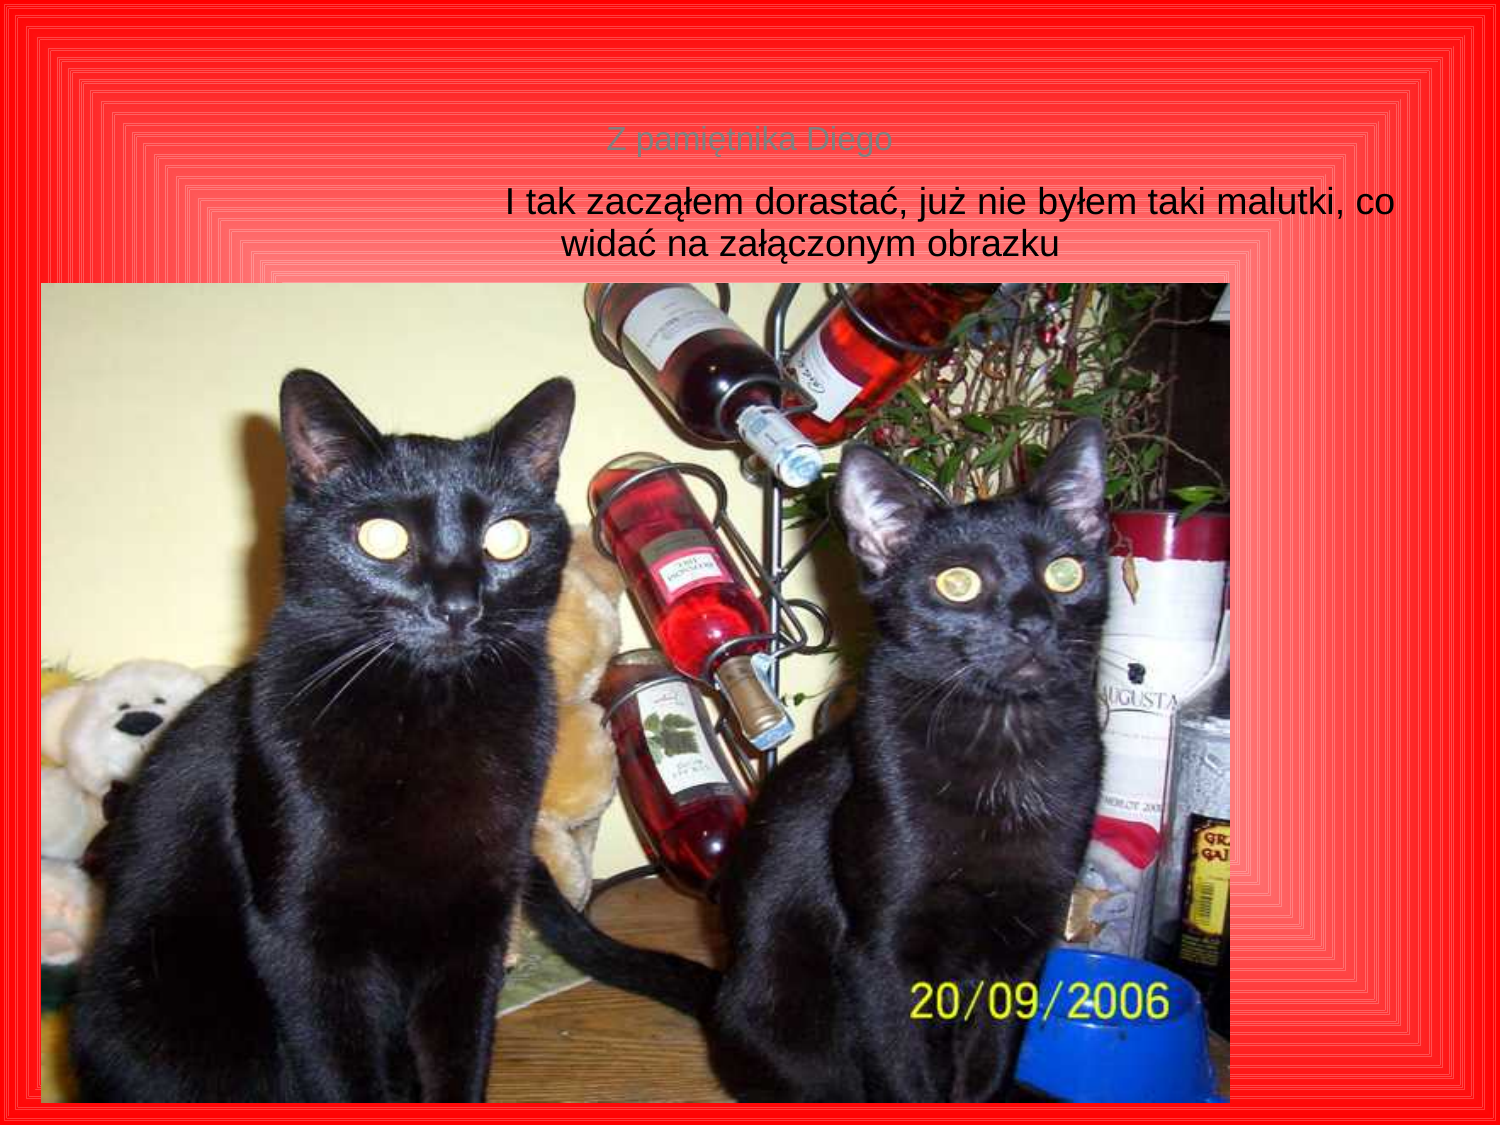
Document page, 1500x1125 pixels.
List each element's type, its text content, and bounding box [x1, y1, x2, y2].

title Z pamiętnika Diego [75, 45, 1426, 233]
picture [41, 283, 1230, 1103]
list I tak zacząłem dorastać, już nie byłem taki malutki, co widać na załączonym obrazku [490, 172, 1447, 303]
